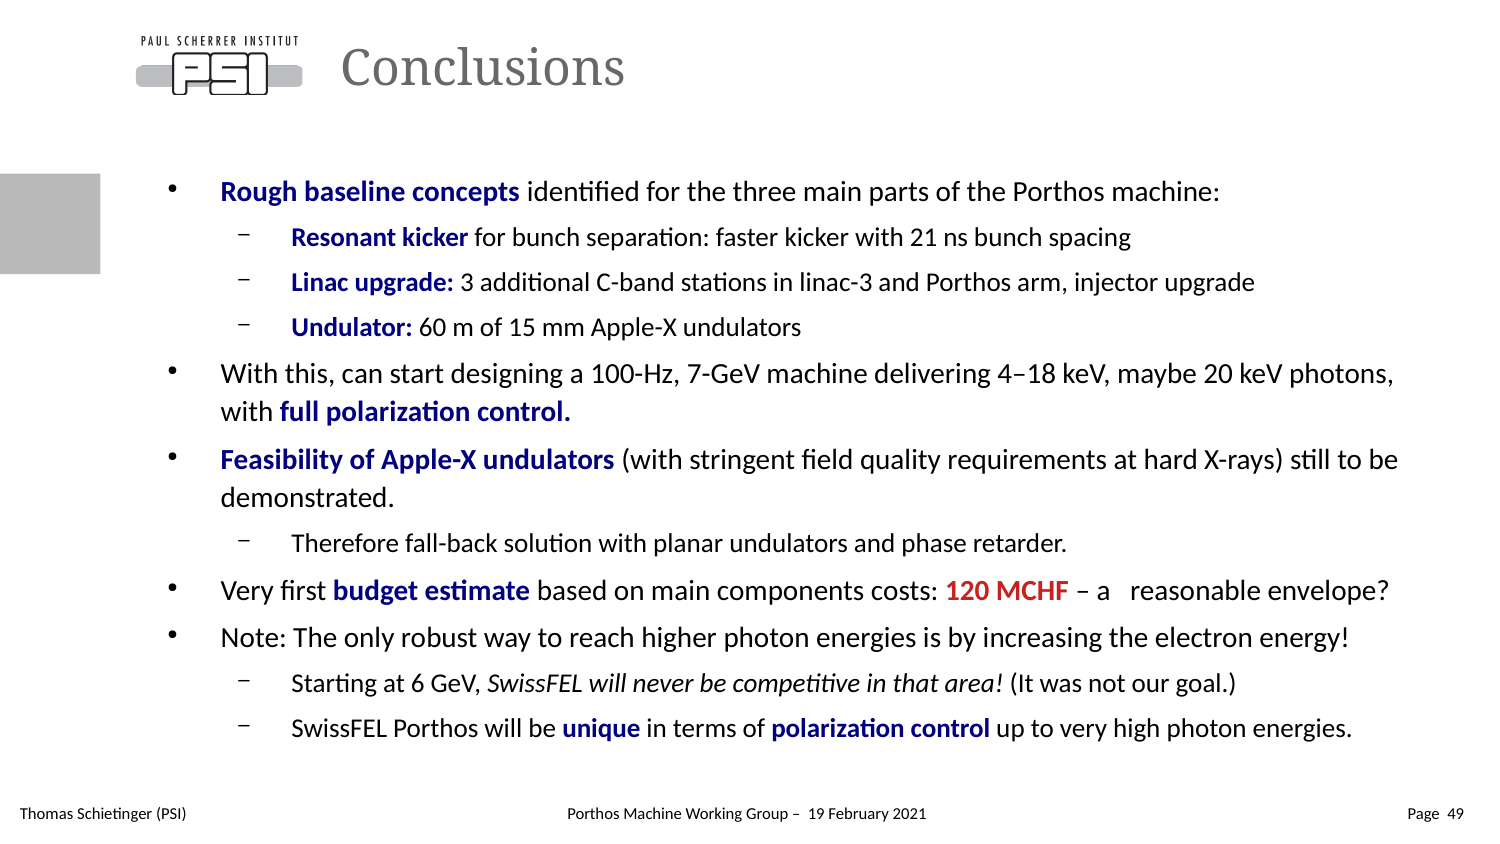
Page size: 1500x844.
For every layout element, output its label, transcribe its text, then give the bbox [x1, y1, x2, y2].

title Conclusions [340, 35, 1442, 98]
list Rough baseline concepts identified for the three main parts of the Porthos machine: Resonant kicker for bunch separation: faster kicker with 21 ns bunch spacing Linac upgrade: 3 additional C-band stations in linac-3 and Porthos arm, injector upgrade Undulator: 60 m of 15 mm Apple-X undulators With this, can start designing a 100-Hz, 7-GeV machine delivering 4–18 keV, maybe 20 keV photons, with full polarization control. Feasibility of Apple-X undulators (with stringent field quality requirements at hard X-rays) still to be demonstrated. Therefore fall-back solution with planar undulators and phase retarder. Very first budget estimate based on main components costs: 120 MCHF – a reasonable envelope? Note: The only robust way to reach higher photon energies is by increasing the electron energy! Starting at 6 GeV, SwissFEL will never be competitive in that area! (It was not our goal.) SwissFEL Porthos will be unique in terms of polarization control up to very high photon energies. [149, 172, 1450, 773]
